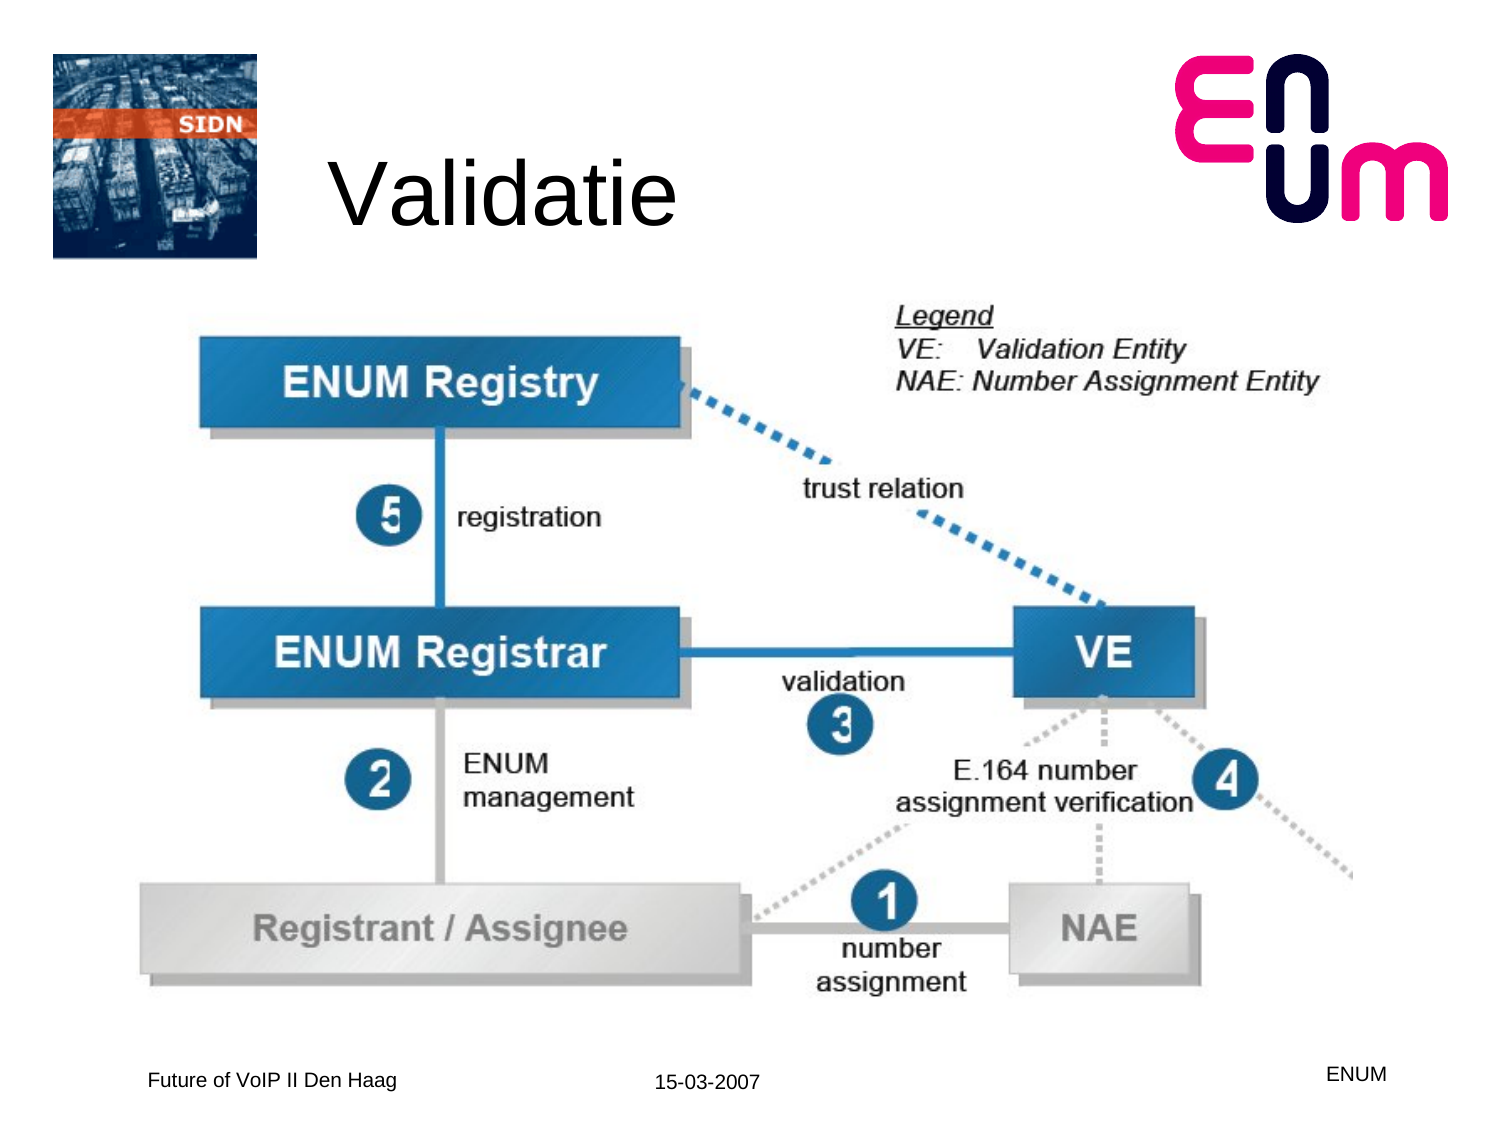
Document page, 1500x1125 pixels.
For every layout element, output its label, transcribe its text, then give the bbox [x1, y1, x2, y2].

title Validatie [312, 99, 1382, 288]
picture [53, 0, 1448, 1120]
